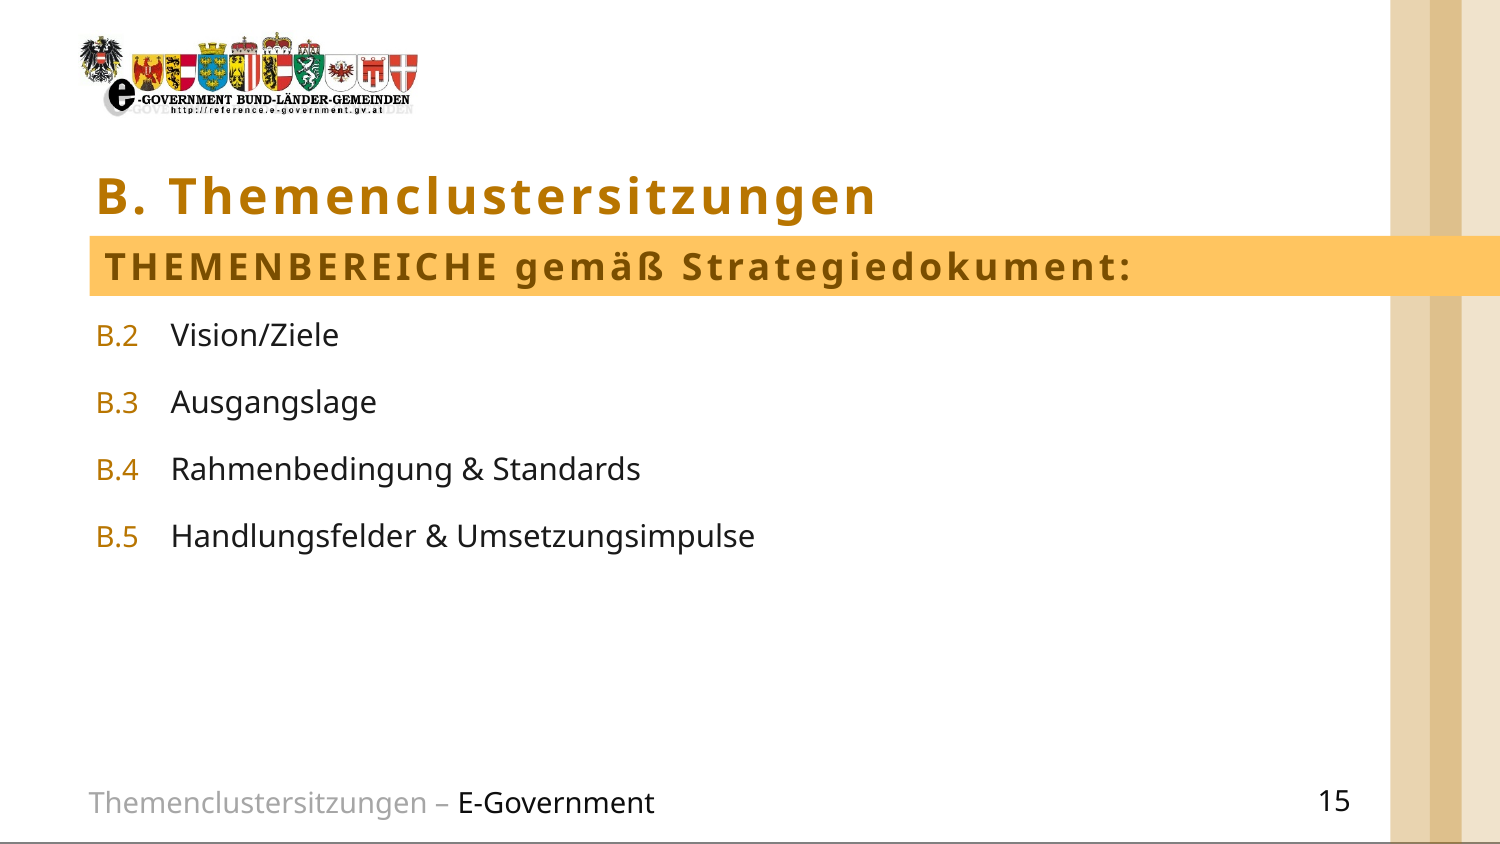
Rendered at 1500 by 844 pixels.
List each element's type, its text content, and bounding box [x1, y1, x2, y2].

title B. Themenclustersitzungen [95, 164, 1405, 235]
list B.2 Vision/Ziele B.3 Ausgangslage B.4 Rahmenbedingung & Standards B.5 Handlungsfelder & Umsetzungsimpulse [95, 315, 1405, 805]
picture [0, 0, 1390, 842]
footer Themenclustersitzungen – E-Government [88, 785, 1217, 819]
text_box THEMENBEREICHE gemäß Strategiedokument: [89, 235, 1500, 296]
slide_number <number> [1217, 785, 1351, 819]
